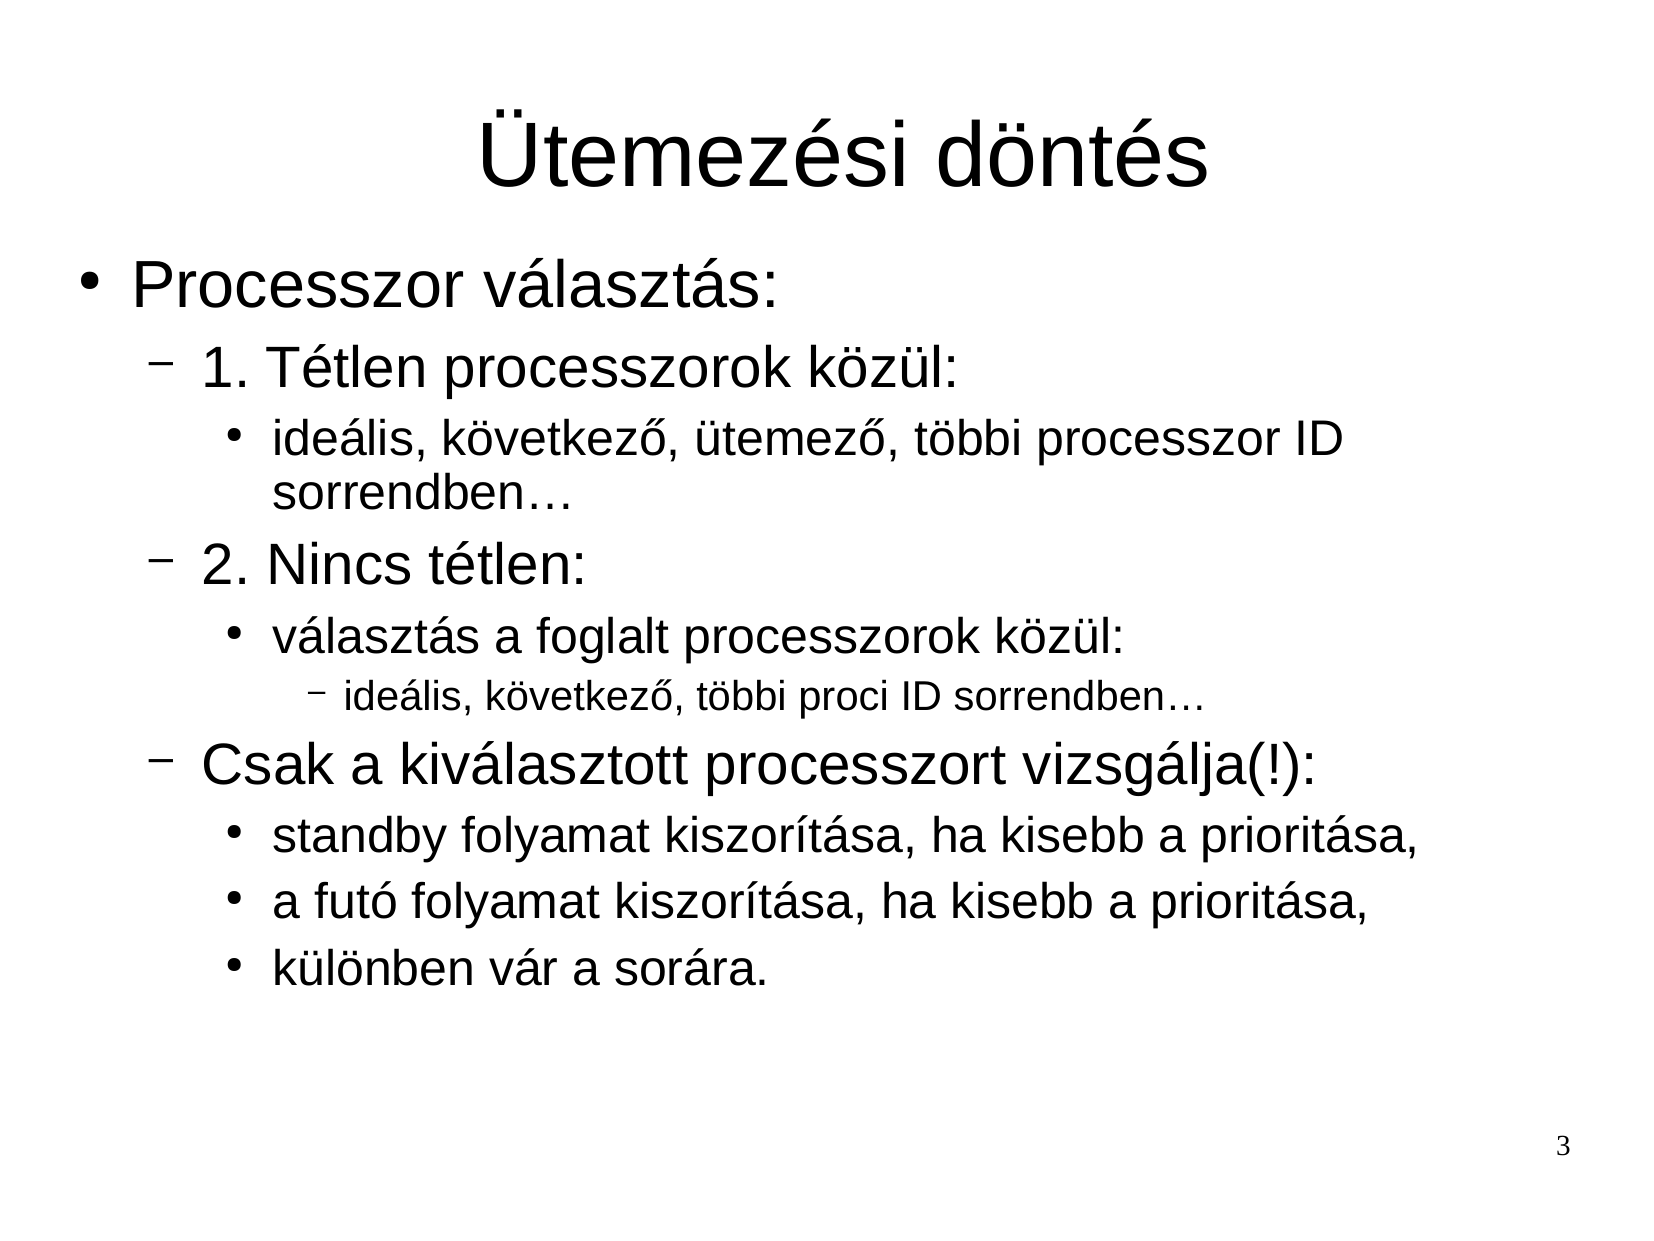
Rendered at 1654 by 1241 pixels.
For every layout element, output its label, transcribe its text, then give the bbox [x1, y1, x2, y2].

list Processzor választás: 1. Tétlen processzorok közül: ideális, következő, ütemező, többi processzor ID sorrendben… 2. Nincs tétlen: választás a foglalt processzorok közül: ideális, következő, többi proci ID sorrendben… Csak a kiválasztott processzort vizsgálja(!): standby folyamat kiszorítása, ha kisebb a prioritása, a futó folyamat kiszorítása, ha kisebb a prioritása, különben vár a sorára. [45, 242, 1569, 1141]
title Ütemezési döntés [123, 46, 1530, 242]
